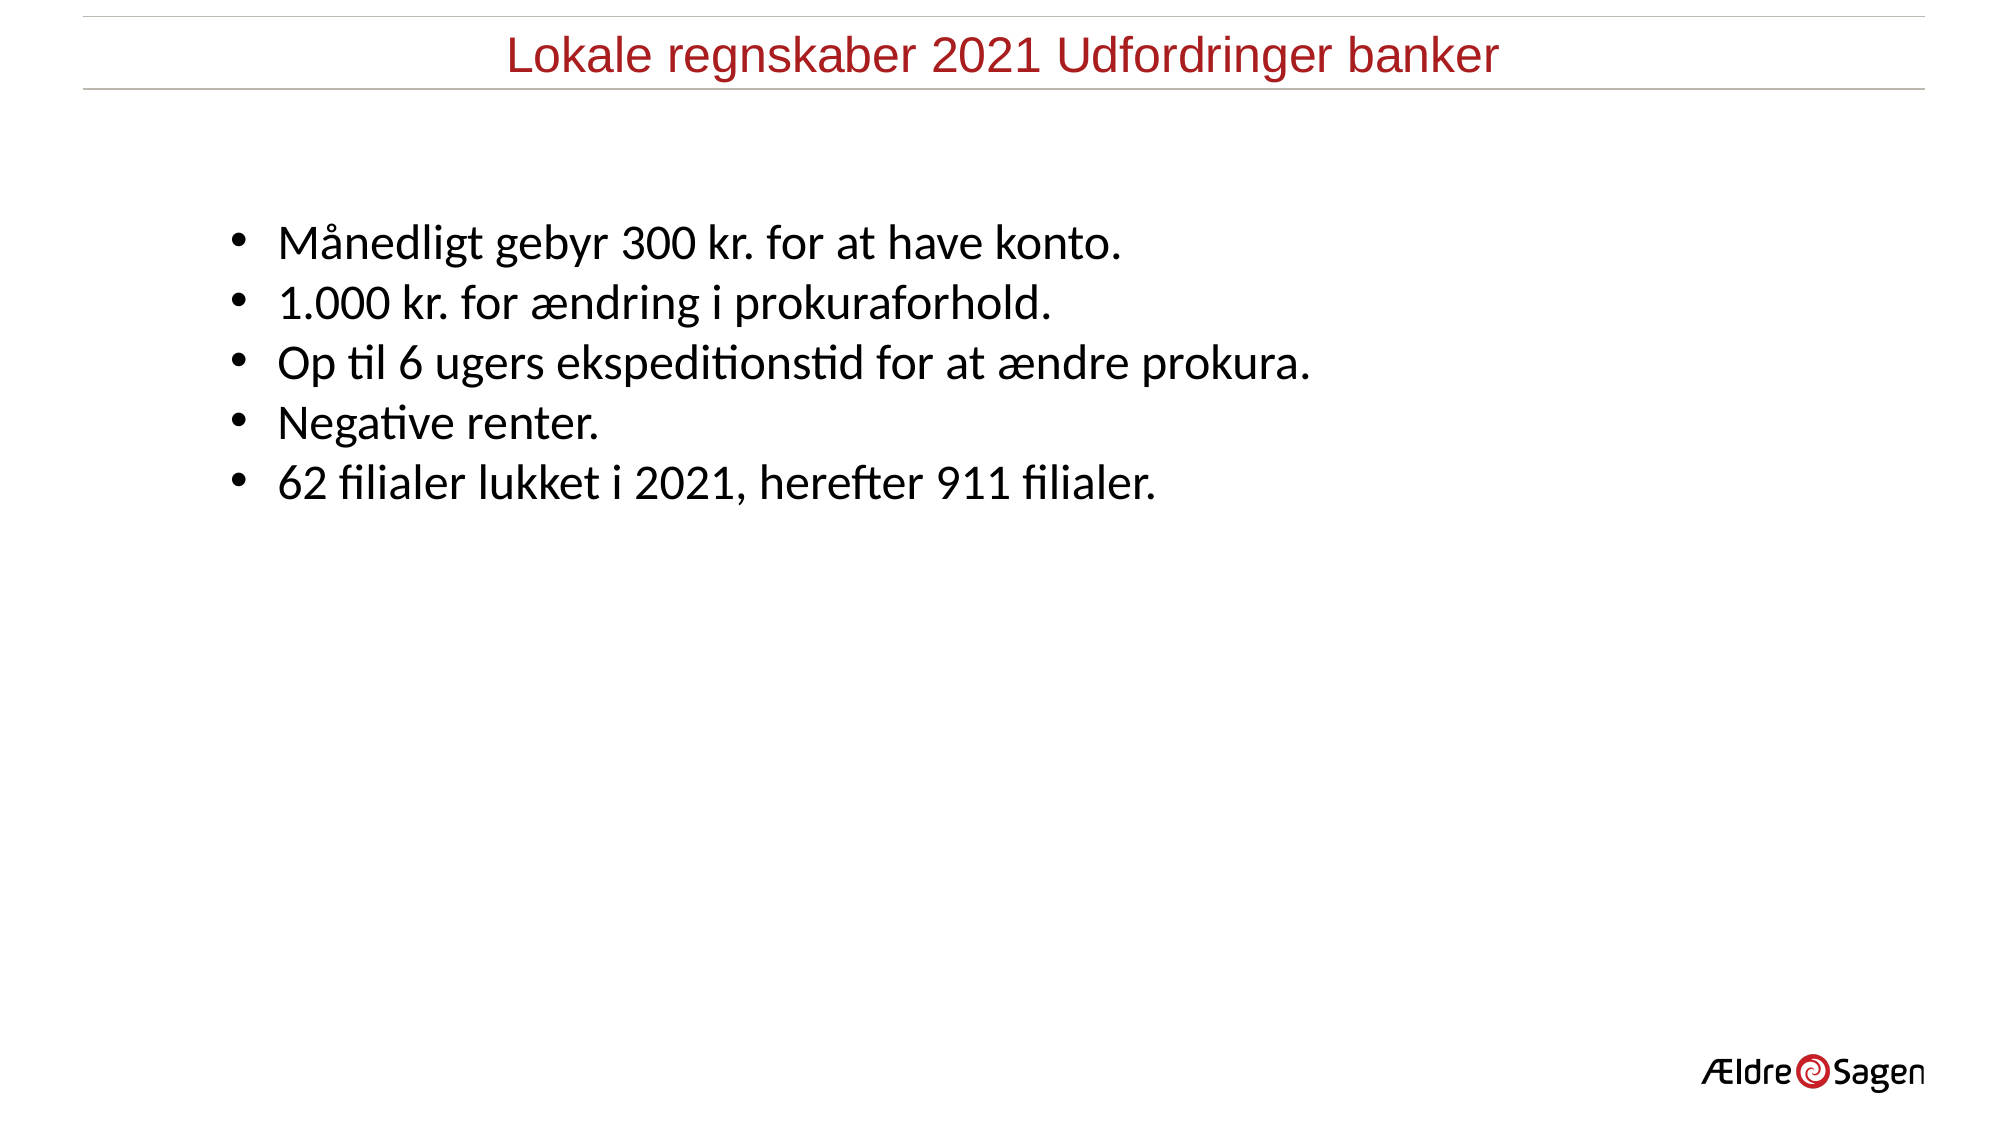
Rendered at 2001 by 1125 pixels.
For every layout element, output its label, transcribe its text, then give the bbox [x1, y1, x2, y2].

text_box Lokale regnskaber 2021 Udfordringer banker [82, 14, 1925, 92]
text_box Månedligt gebyr 300 kr. for at have konto. 1.000 kr. for ændring i prokuraforhold. Op til 6 ugers ekspeditionstid for at ændre prokura. Negative renter. 62 filialer lukket i 2021, herefter 911 filialer. [215, 201, 1620, 520]
